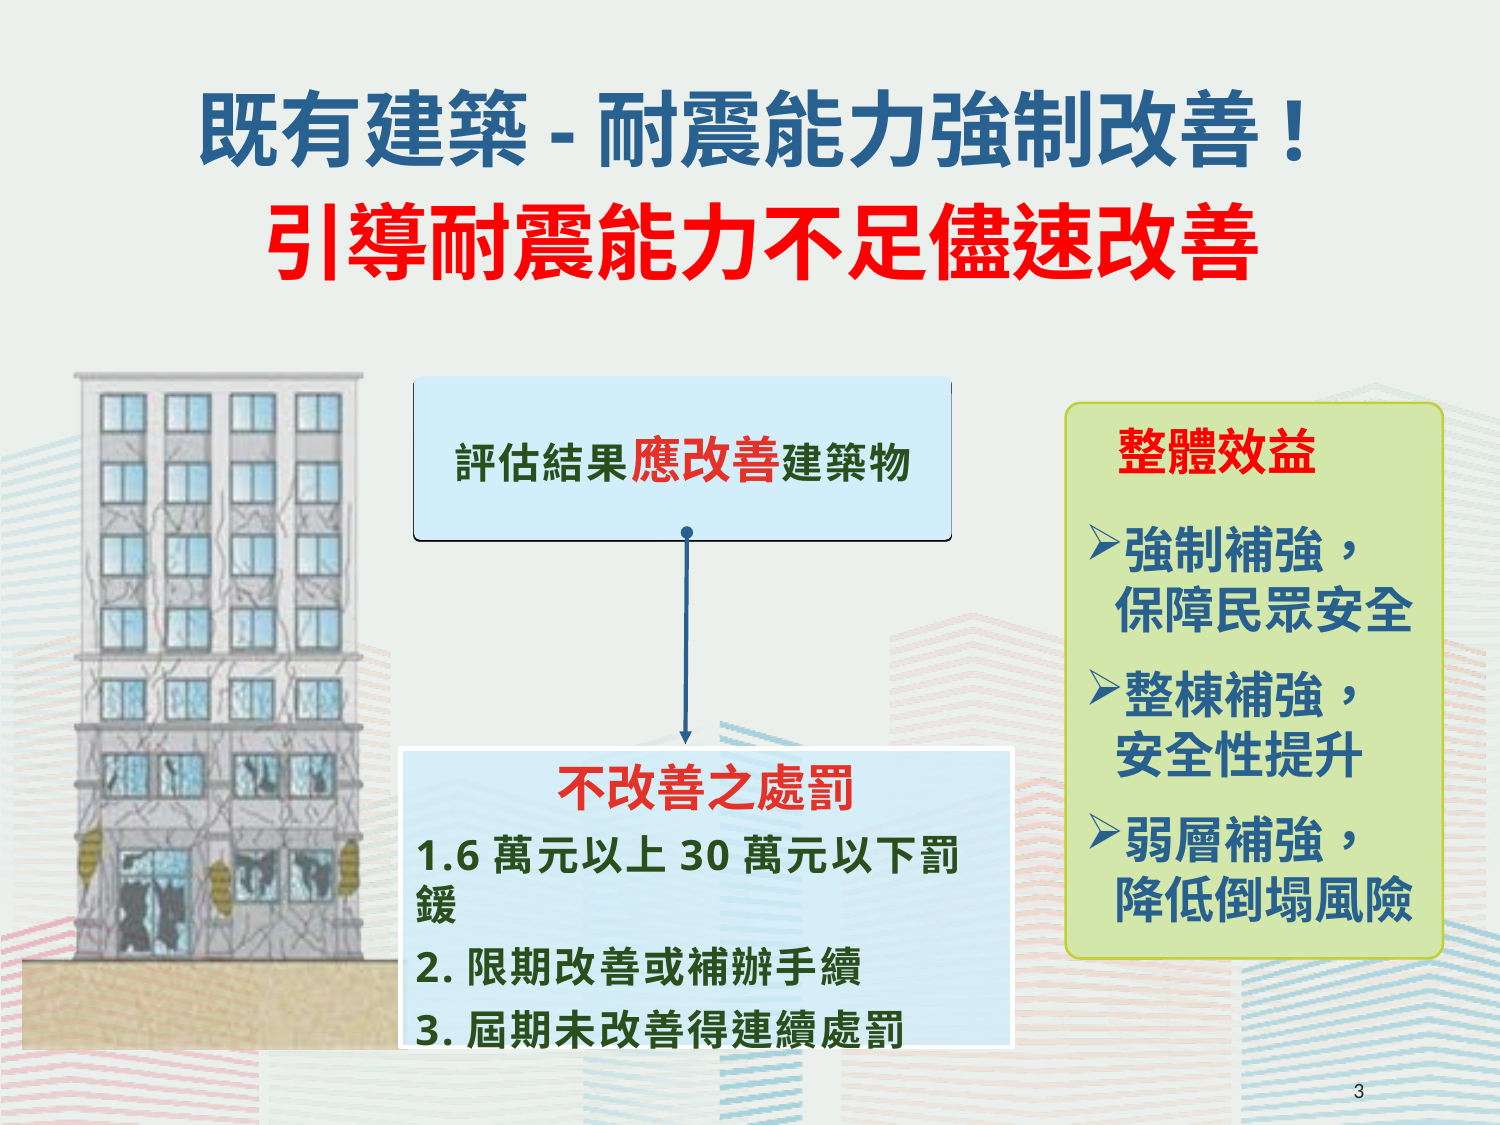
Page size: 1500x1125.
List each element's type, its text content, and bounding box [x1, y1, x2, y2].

text_box 既有建築-耐震能力強制改善! [181, 70, 1321, 186]
text_box 不改善之處罰 1.6萬元以上30萬元以下罰鍰 2.限期改善或補辦手續 3.屆期未改善得連續處罰 [400, 748, 1013, 1047]
text_box 強制補強，保障民眾安全 整棟補強， 安全性提升 弱層補強， 降低倒塌風險 [1065, 402, 1443, 959]
slide_number <編號> [1217, 1059, 1380, 1120]
text_box 整體效益 [1102, 412, 1335, 548]
text_box 評估結果應改善建築物 [413, 376, 952, 540]
text_box 引導耐震能力不足儘速改善 [247, 182, 1277, 298]
picture [22, 354, 410, 1051]
